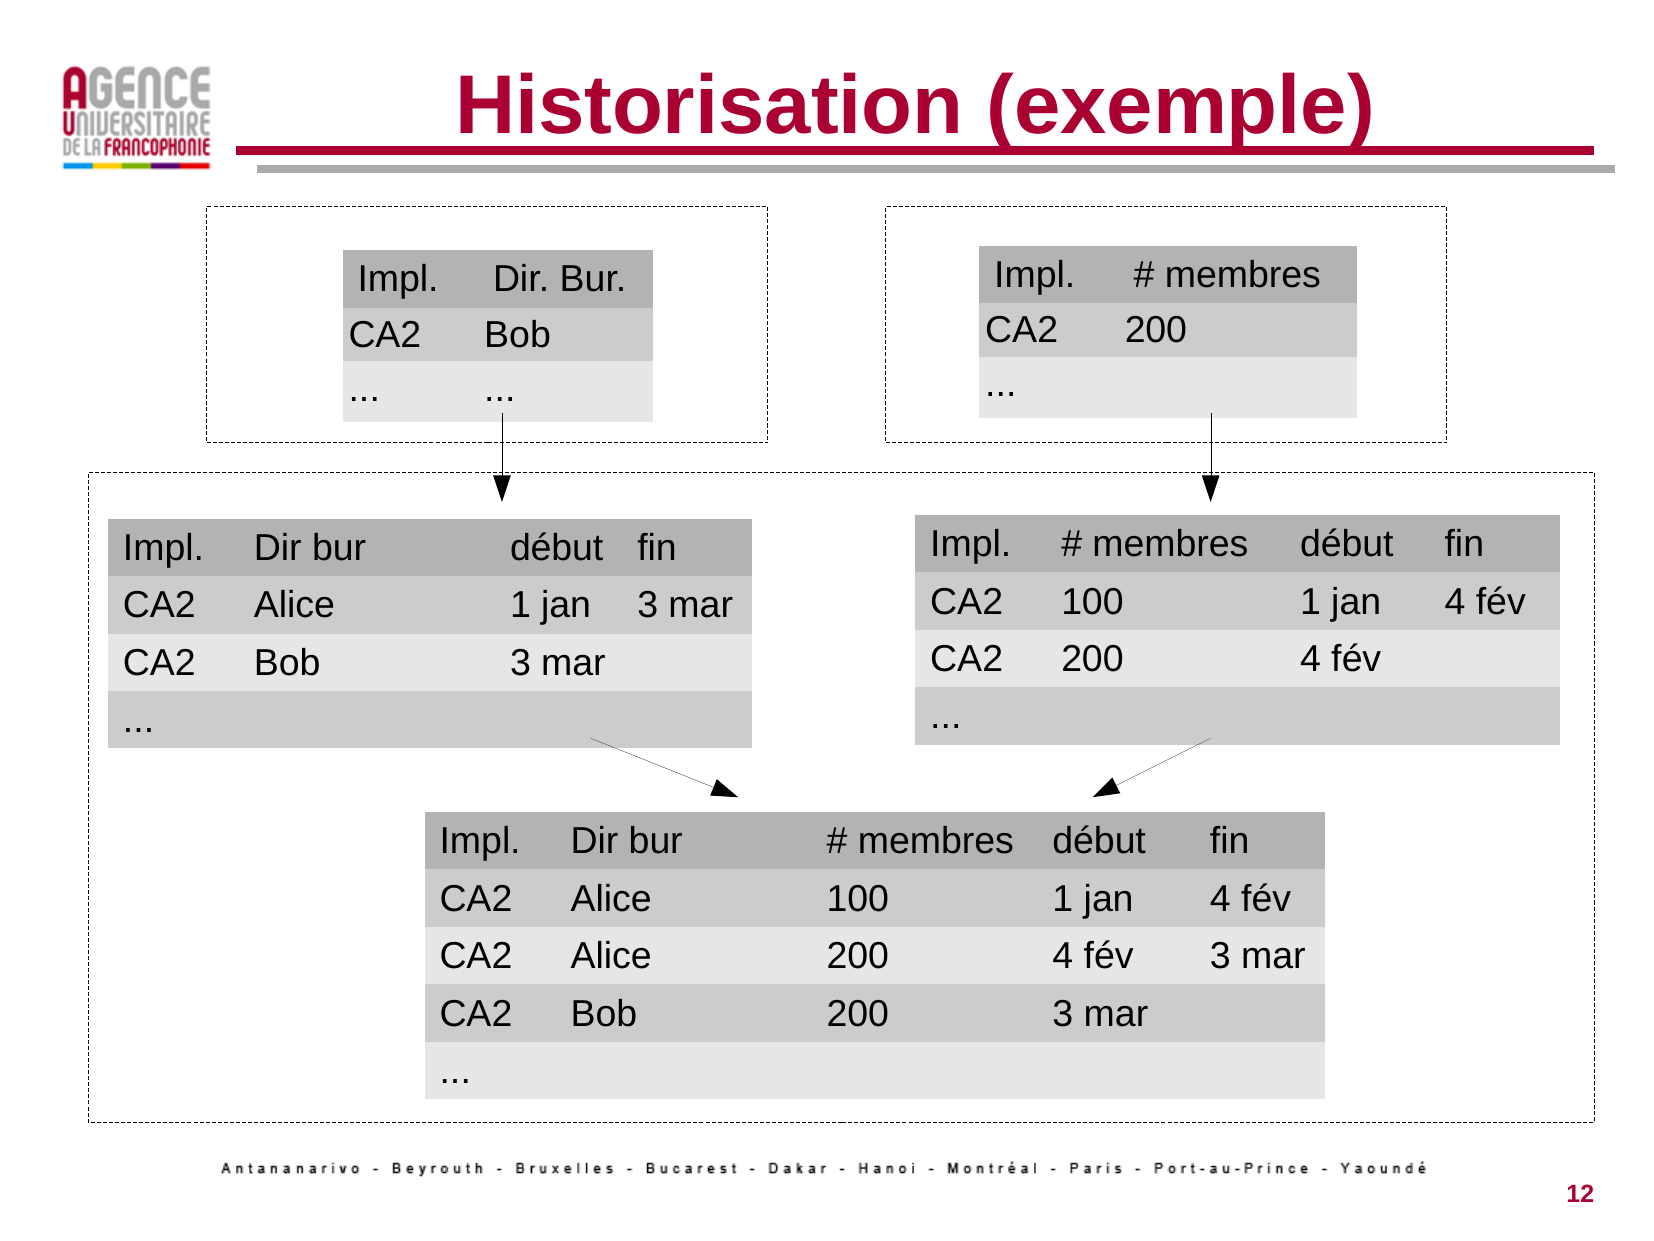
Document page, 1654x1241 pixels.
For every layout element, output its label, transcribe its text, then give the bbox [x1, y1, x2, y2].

table_cell ... [108, 691, 239, 748]
table_cell [623, 634, 752, 691]
table_cell [1195, 1042, 1325, 1099]
table_cell 3 mar [1195, 927, 1325, 984]
table_header début [495, 519, 623, 576]
table_cell CA2 [425, 869, 556, 927]
table_cell CA2 [915, 630, 1047, 687]
table_cell 200 [812, 984, 1038, 1042]
table_cell [1047, 687, 1285, 745]
table_header Dir. Bur. [478, 250, 653, 308]
table_cell ... [915, 687, 1047, 745]
table_cell [812, 1042, 1038, 1099]
table_cell 100 [1047, 572, 1285, 630]
table_cell [495, 691, 623, 748]
table_header # membres [812, 812, 1038, 869]
table_cell 100 [812, 869, 1038, 927]
table_cell [623, 691, 752, 748]
table_cell 3 mar [495, 634, 623, 691]
table_cell CA2 [915, 572, 1047, 630]
table_cell CA2 [108, 634, 239, 691]
table_cell Bob [556, 984, 812, 1042]
table_cell [1430, 687, 1560, 745]
table_cell [1195, 984, 1325, 1042]
table_cell [1119, 357, 1357, 418]
table_cell 4 fév [1285, 630, 1430, 687]
table_cell 1 jan [1038, 869, 1195, 927]
table_header Impl. [915, 515, 1047, 572]
table_cell 1 jan [1285, 572, 1430, 630]
table_cell CA2 [108, 576, 239, 634]
table_header Dir bur [556, 812, 812, 869]
table_cell 4 fév [1038, 927, 1195, 984]
table_cell CA2 [425, 927, 556, 984]
table_header fin [623, 519, 752, 576]
table_cell Bob [239, 634, 495, 691]
table_cell Alice [239, 576, 495, 634]
table_cell [239, 691, 495, 748]
table_header Impl. [343, 250, 478, 308]
table_header Impl. [108, 519, 239, 576]
table_cell 1 jan [495, 576, 623, 634]
picture [29, 29, 1625, 1241]
table_cell [1285, 687, 1430, 745]
title Historisation (exemple) [236, 58, 1595, 152]
table_cell 4 fév [1430, 572, 1560, 630]
table_header Impl. [979, 246, 1119, 303]
table_header Impl. [425, 812, 556, 869]
table_cell 4 fév [1195, 869, 1325, 927]
table_header # membres [1047, 515, 1285, 572]
table_cell Alice [556, 869, 812, 927]
table_cell ... [979, 357, 1119, 418]
table_cell ... [478, 361, 653, 422]
table_cell ... [343, 361, 478, 422]
table_cell 200 [1119, 303, 1357, 357]
table_header # membres [1119, 246, 1357, 303]
table_cell 3 mar [623, 576, 752, 634]
table_header fin [1195, 812, 1325, 869]
table_header fin [1430, 515, 1560, 572]
table_header début [1285, 515, 1430, 572]
table_cell CA2 [343, 308, 478, 361]
table_header début [1038, 812, 1195, 869]
table_header Dir bur [239, 519, 495, 576]
table_cell [556, 1042, 812, 1099]
table_cell CA2 [425, 984, 556, 1042]
table_cell 200 [812, 927, 1038, 984]
table_cell Alice [556, 927, 812, 984]
table_cell [1038, 1042, 1195, 1099]
table_cell 200 [1047, 630, 1285, 687]
table_cell CA2 [979, 303, 1119, 357]
table_cell Bob [478, 308, 653, 361]
table_cell ... [425, 1042, 556, 1099]
table_cell [1430, 630, 1560, 687]
table_cell 3 mar [1038, 984, 1195, 1042]
